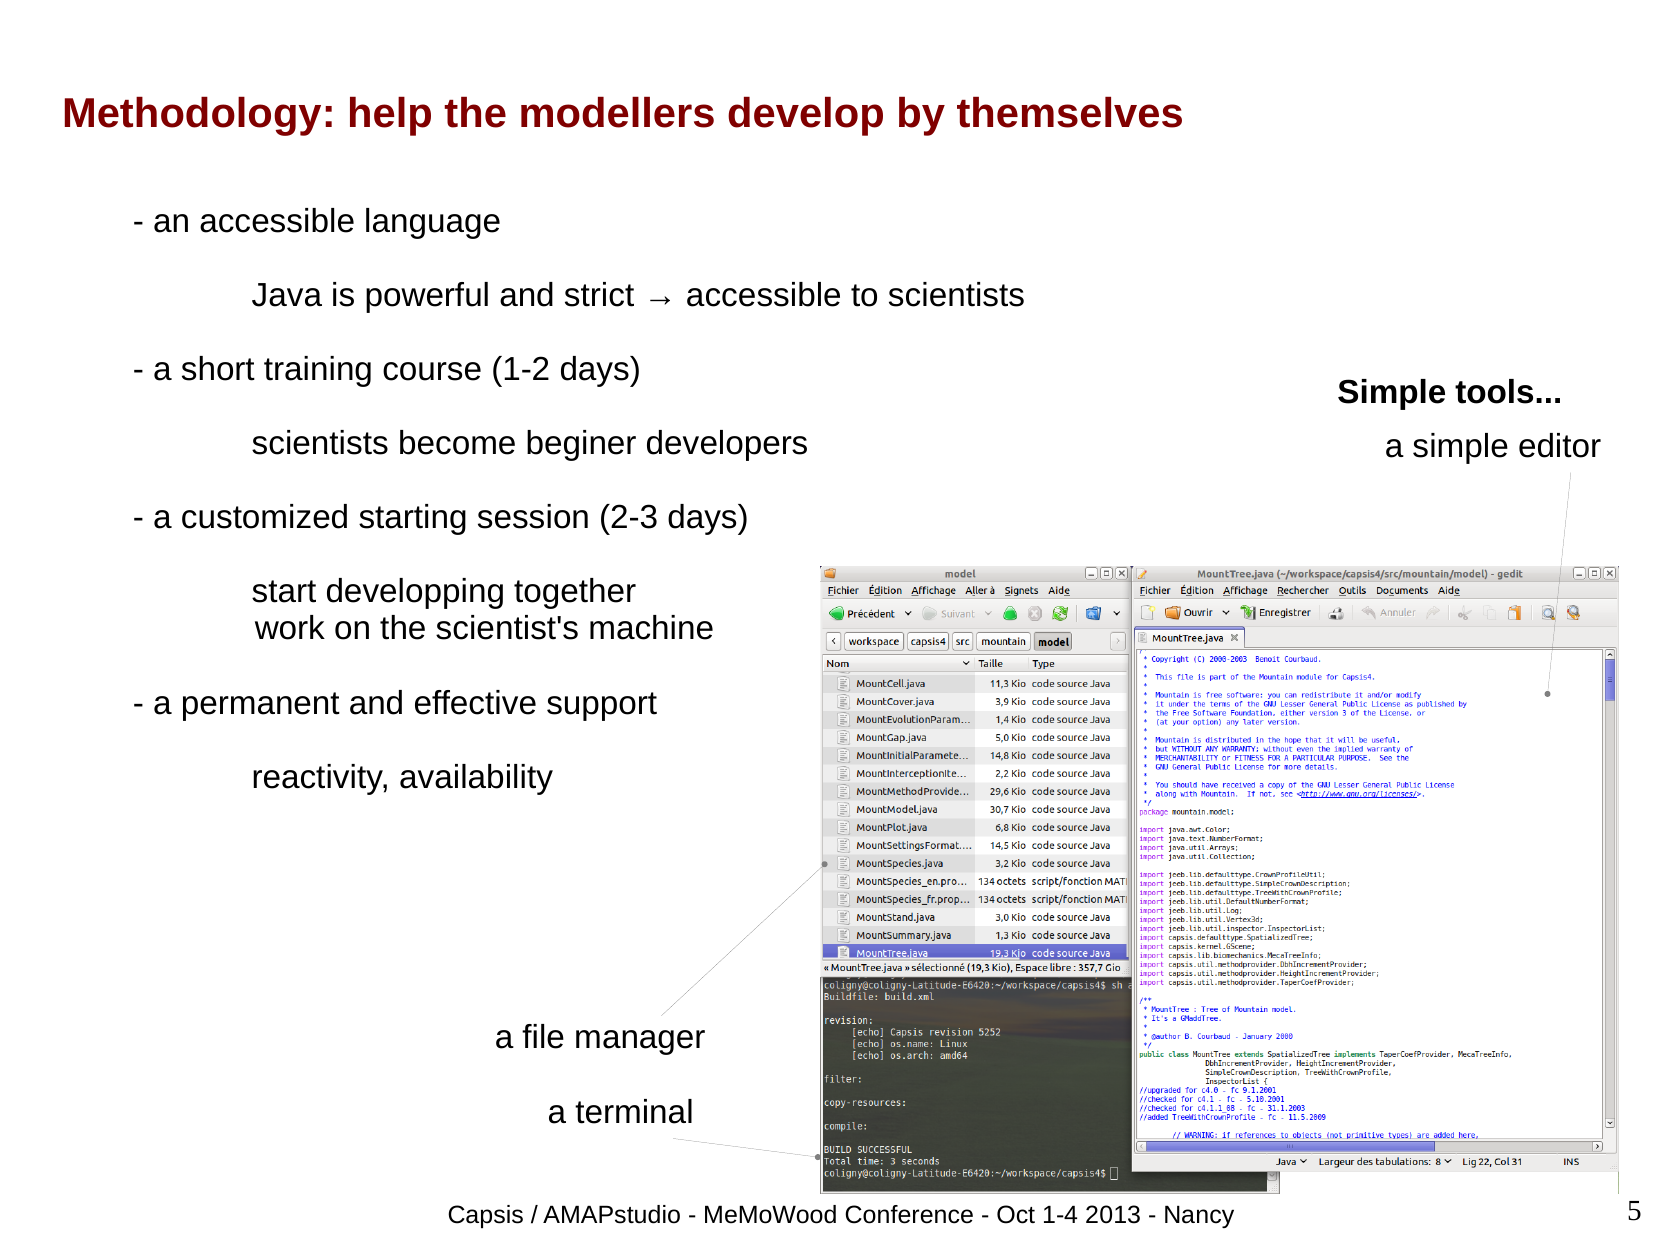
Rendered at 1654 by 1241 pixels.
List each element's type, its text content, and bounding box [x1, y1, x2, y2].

text_box Simple tools... [1322, 366, 1607, 418]
text_box Capsis / AMAPstudio - MeMoWood Conference - Oct 1-4 2013 - Nancy [307, 1192, 1377, 1236]
text_box a file manager [460, 1011, 721, 1063]
text_box - an accessible language Java is powerful and strict → accessible to scientists - a short training course (1-2 days) scientists become beginer developers - a customized starting session (2-3 days) start developping together work on the scientist's machine - a permanent and effective support reactivity, availability [118, 192, 1637, 875]
picture [820, 566, 1619, 1194]
text_box a simple editor [1370, 420, 1617, 473]
text_box Methodology: help the modellers develop by themselves [47, 82, 1418, 144]
text_box a terminal [519, 1086, 709, 1139]
